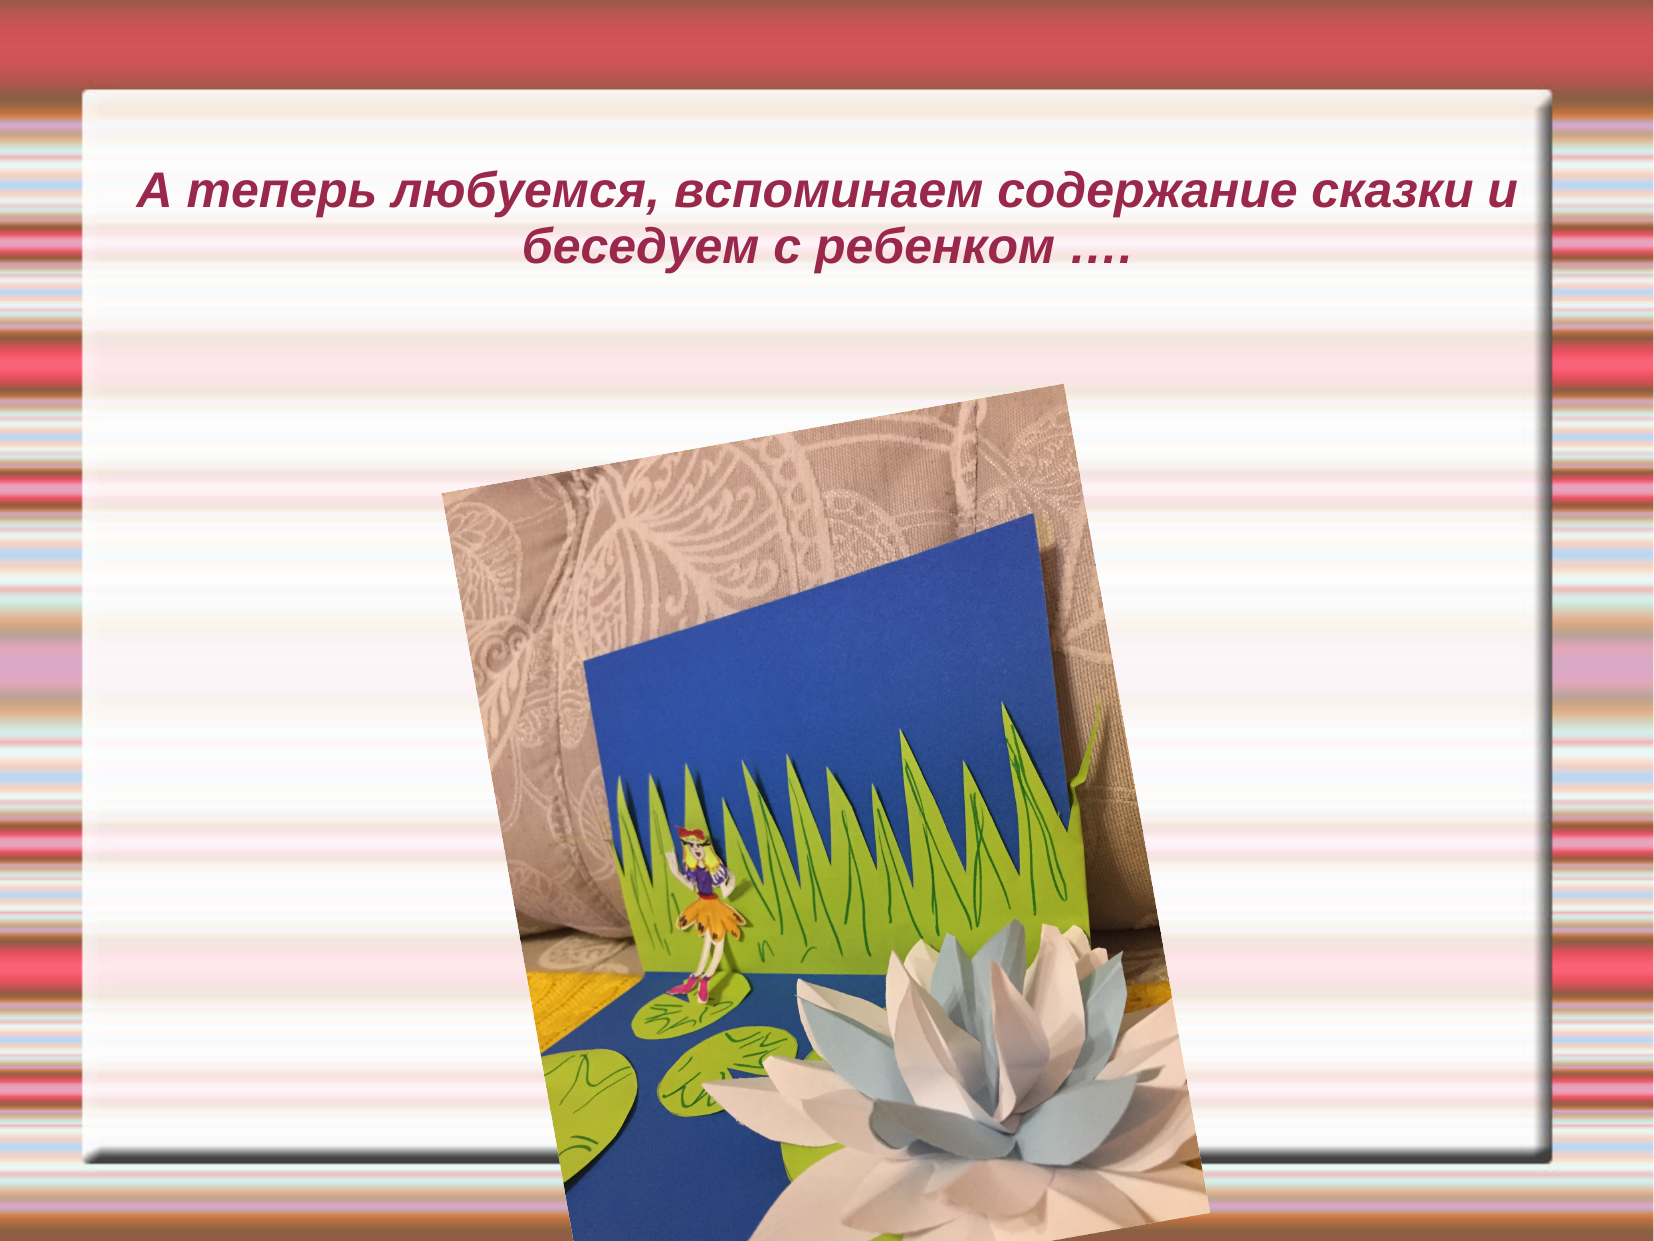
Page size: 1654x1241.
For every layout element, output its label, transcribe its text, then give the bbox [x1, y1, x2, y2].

picture [0, 0, 1654, 1241]
title А теперь любуемся, вспоминаем содержание сказки и беседуем с ребенком …. [121, 114, 1534, 322]
